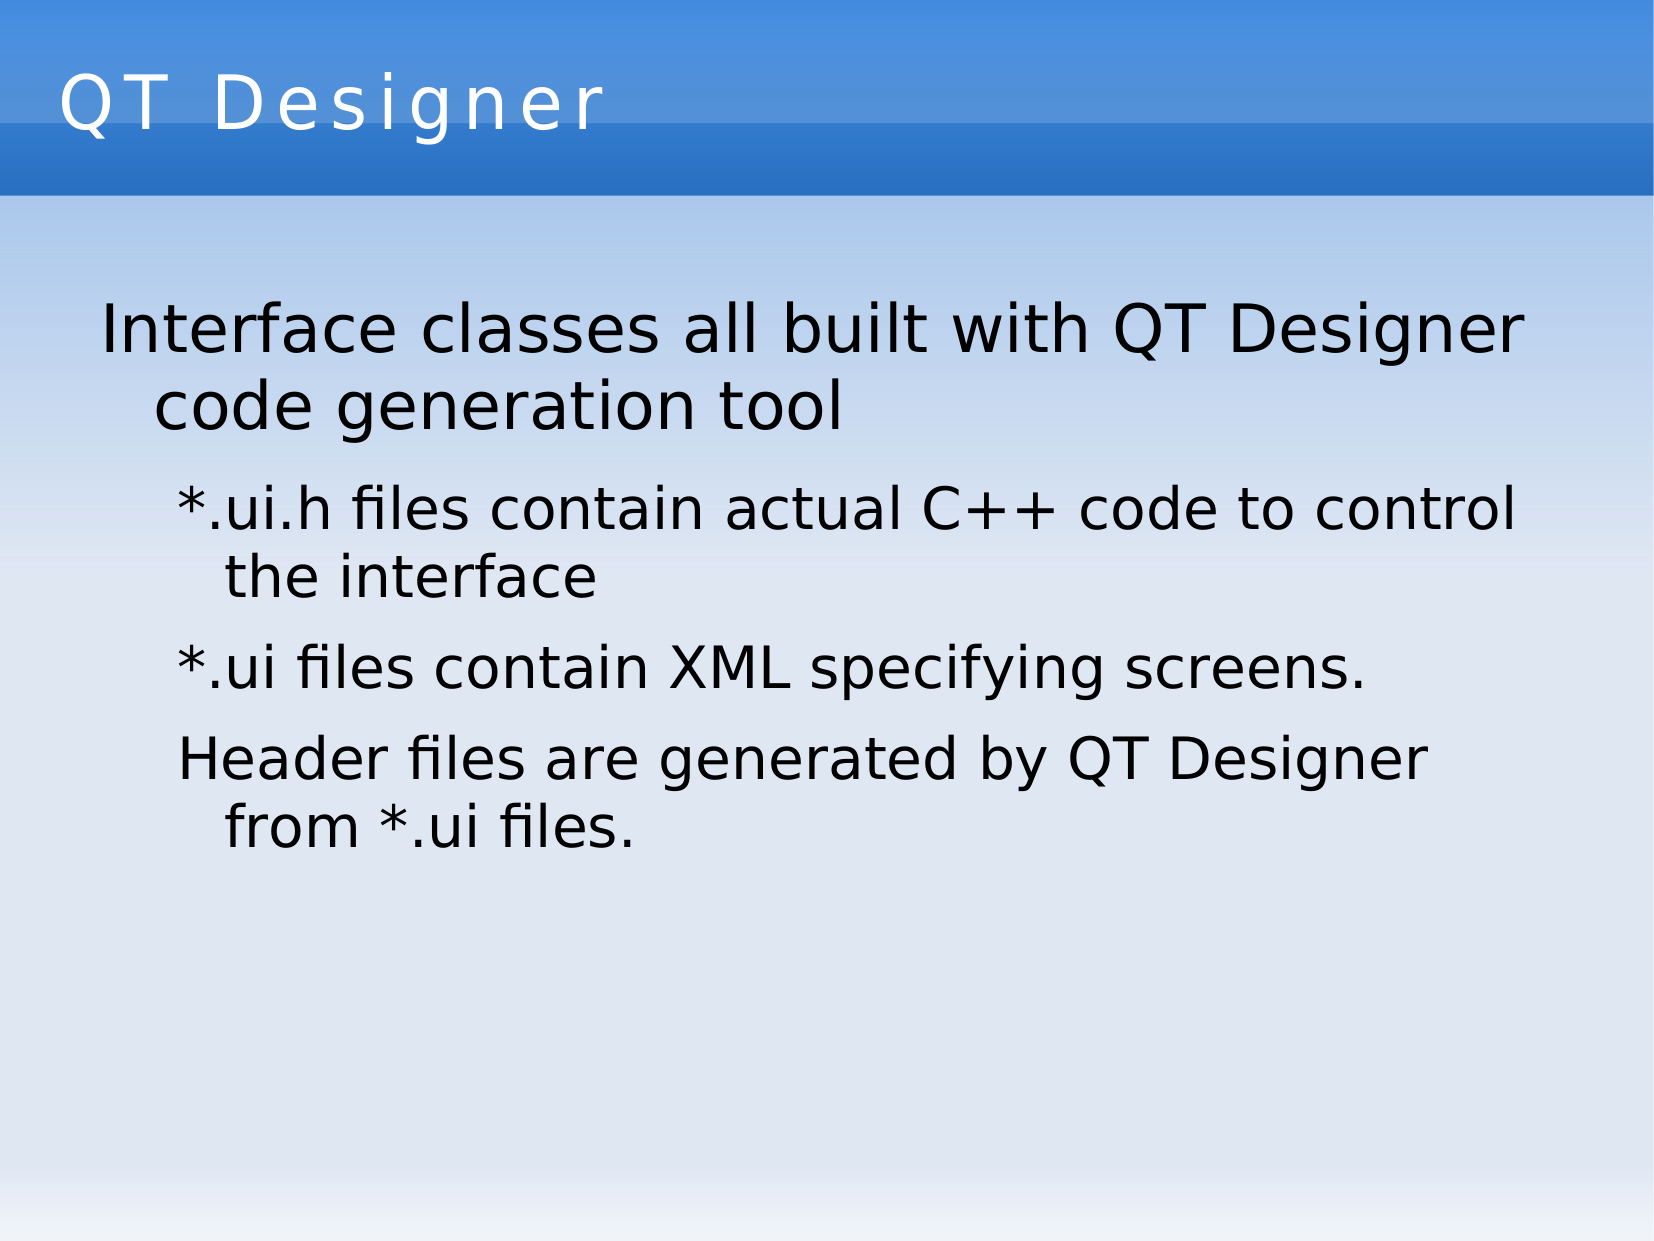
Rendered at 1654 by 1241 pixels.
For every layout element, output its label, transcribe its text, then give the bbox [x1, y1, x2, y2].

picture [0, 0, 1654, 1241]
list Interface classes all built with QT Designer code generation tool *.ui.h files contain actual C++ code to control the interface *.ui files contain XML specifying screens. Header files are generated by QT Designer from *.ui files. [82, 290, 1571, 1109]
title QT Designer [59, 29, 1270, 178]
